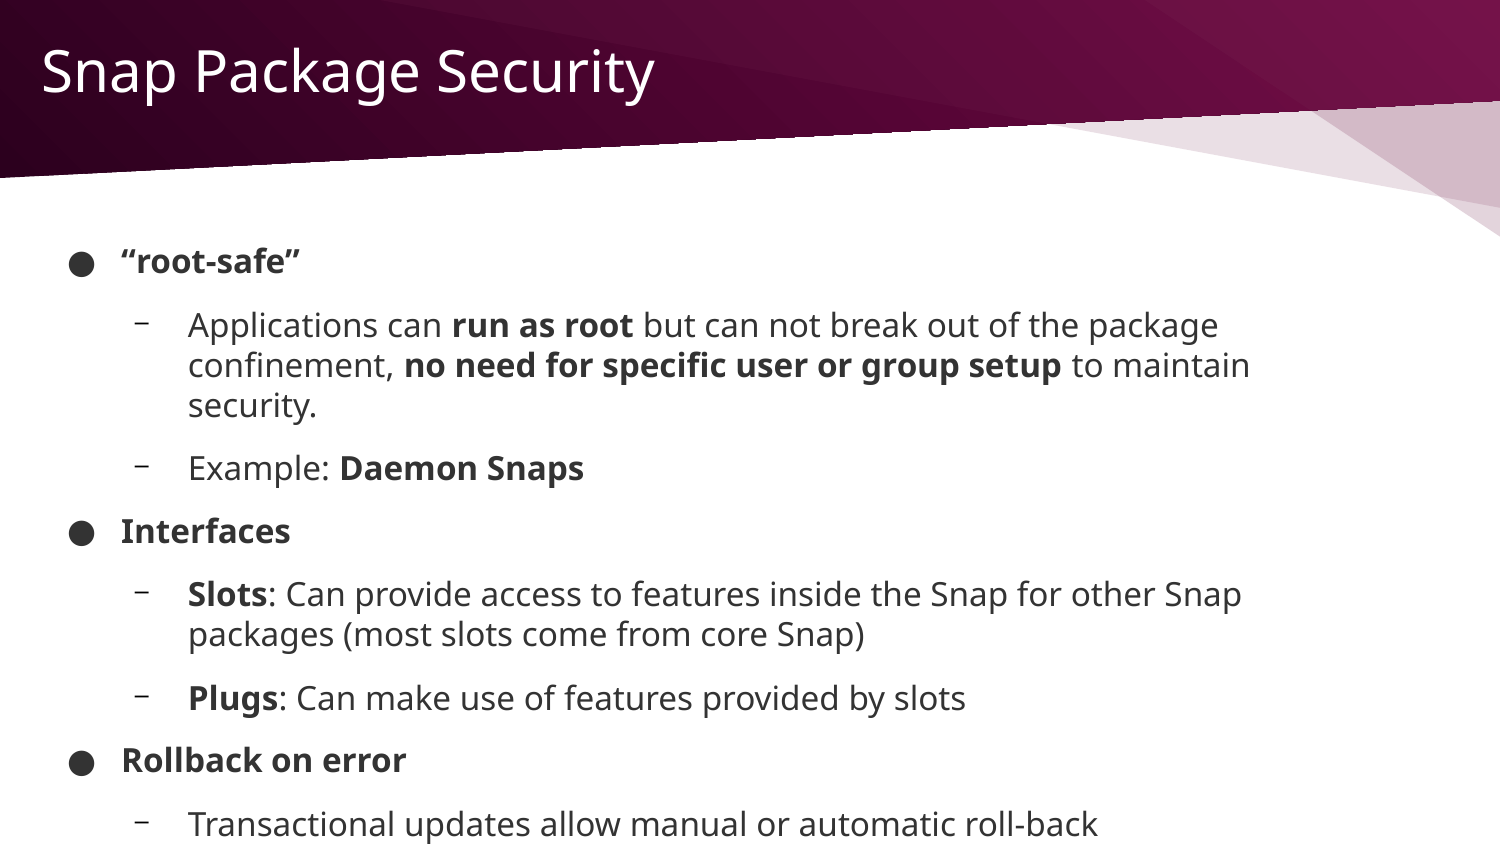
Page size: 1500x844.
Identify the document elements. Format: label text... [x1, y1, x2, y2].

title Snap Package Security [41, 5, 1336, 134]
list “root-safe” Applications can run as root but can not break out of the package confinement, no need for specific user or group setup to maintain security. Example: Daemon Snaps Interfaces Slots: Can provide access to features inside the Snap for other Snap packages (most slots come from core Snap) Plugs: Can make use of features provided by slots Rollback on error Transactional updates allow manual or automatic roll-back [35, 229, 1324, 789]
